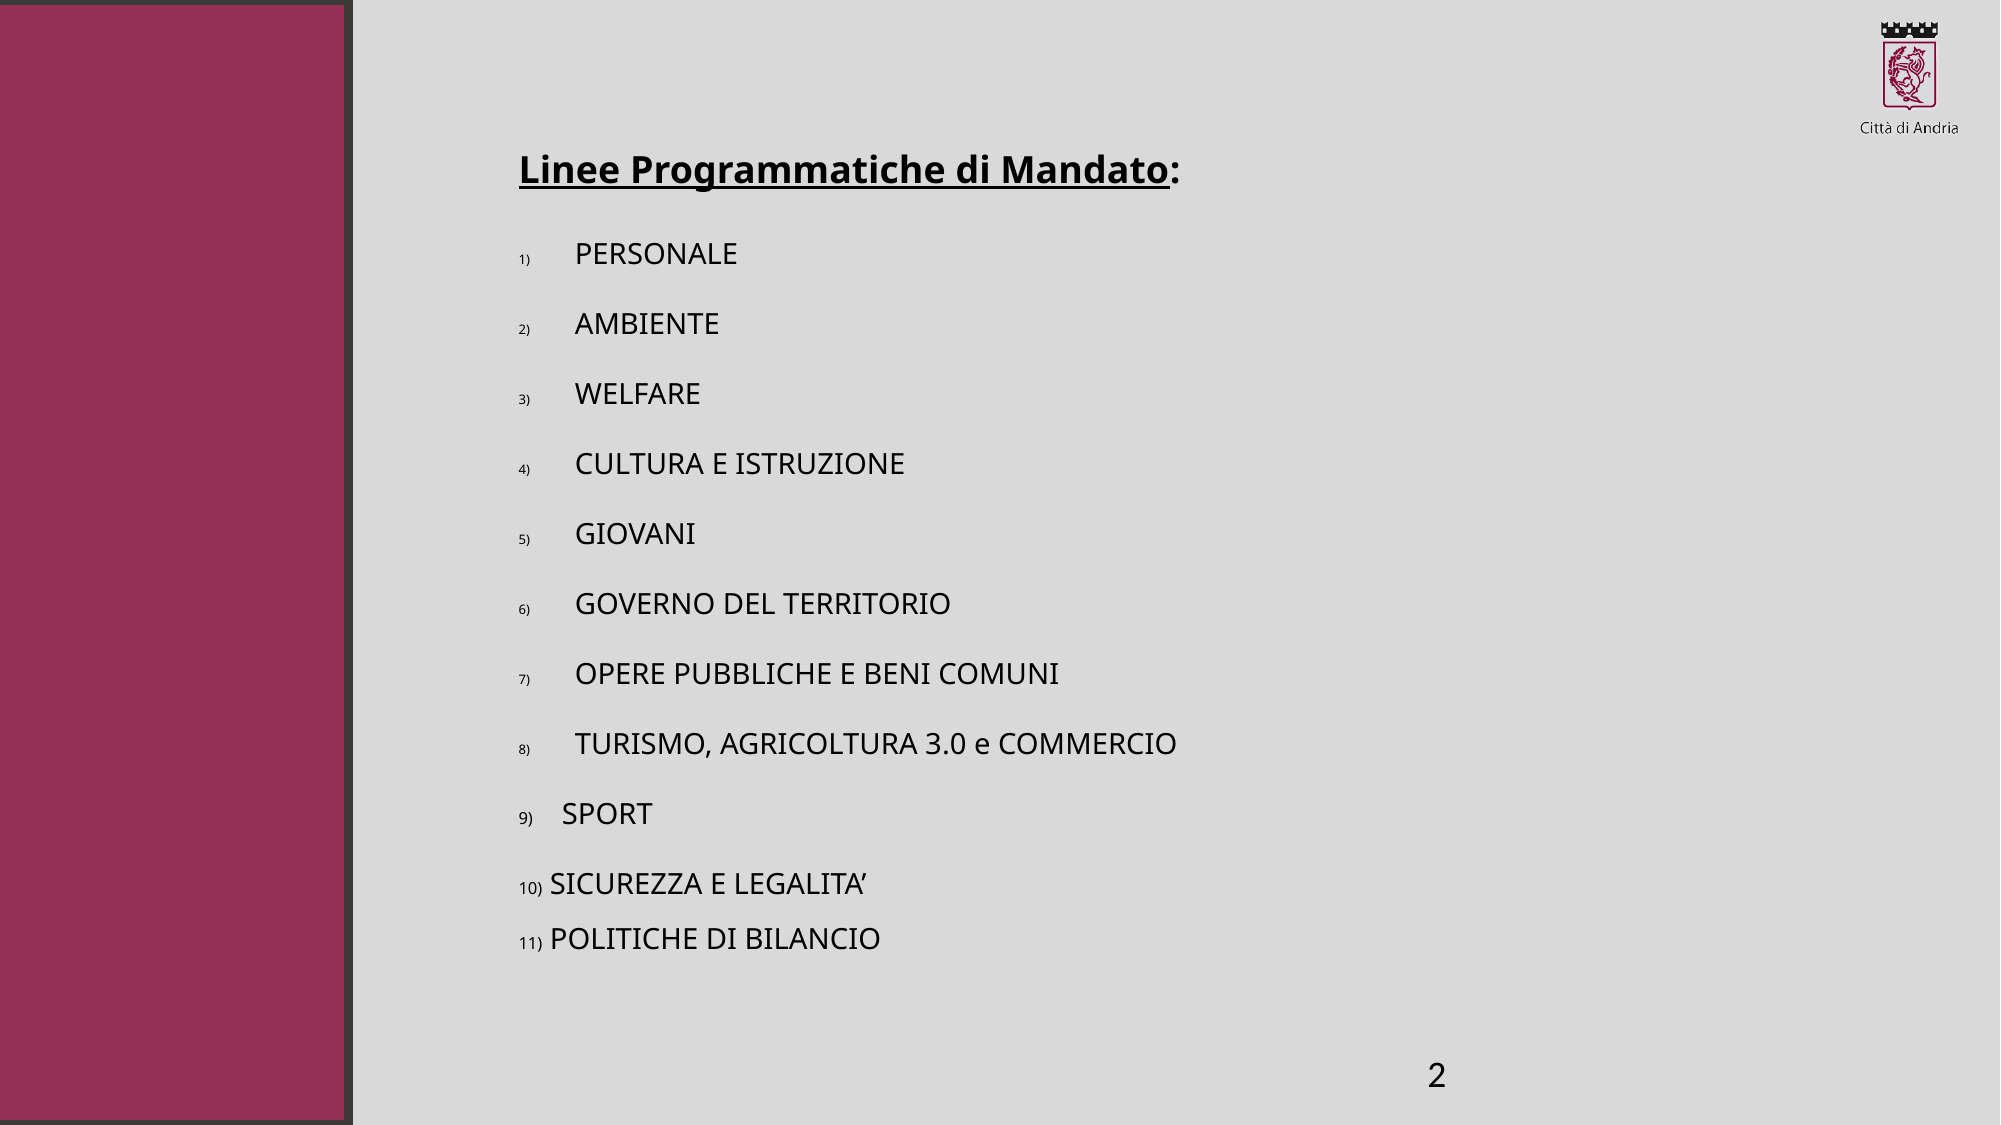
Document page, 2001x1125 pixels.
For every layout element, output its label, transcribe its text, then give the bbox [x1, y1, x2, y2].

slide_number <numero> [1412, 1042, 1863, 1103]
text_box [0, 0, 349, 1125]
text_box Linee Programmatiche di Mandato: PERSONALE AMBIENTE WELFARE CULTURA E ISTRUZIONE GIOVANI GOVERNO DEL TERRITORIO OPERE PUBBLICHE E BENI COMUNI TURISMO, AGRICOLTURA 3.0 e COMMERCIO 9) SPORT 10) SICUREZZA E LEGALITA’ 11) POLITICHE DI BILANCIO [503, 138, 1821, 963]
picture [1855, 17, 1964, 139]
